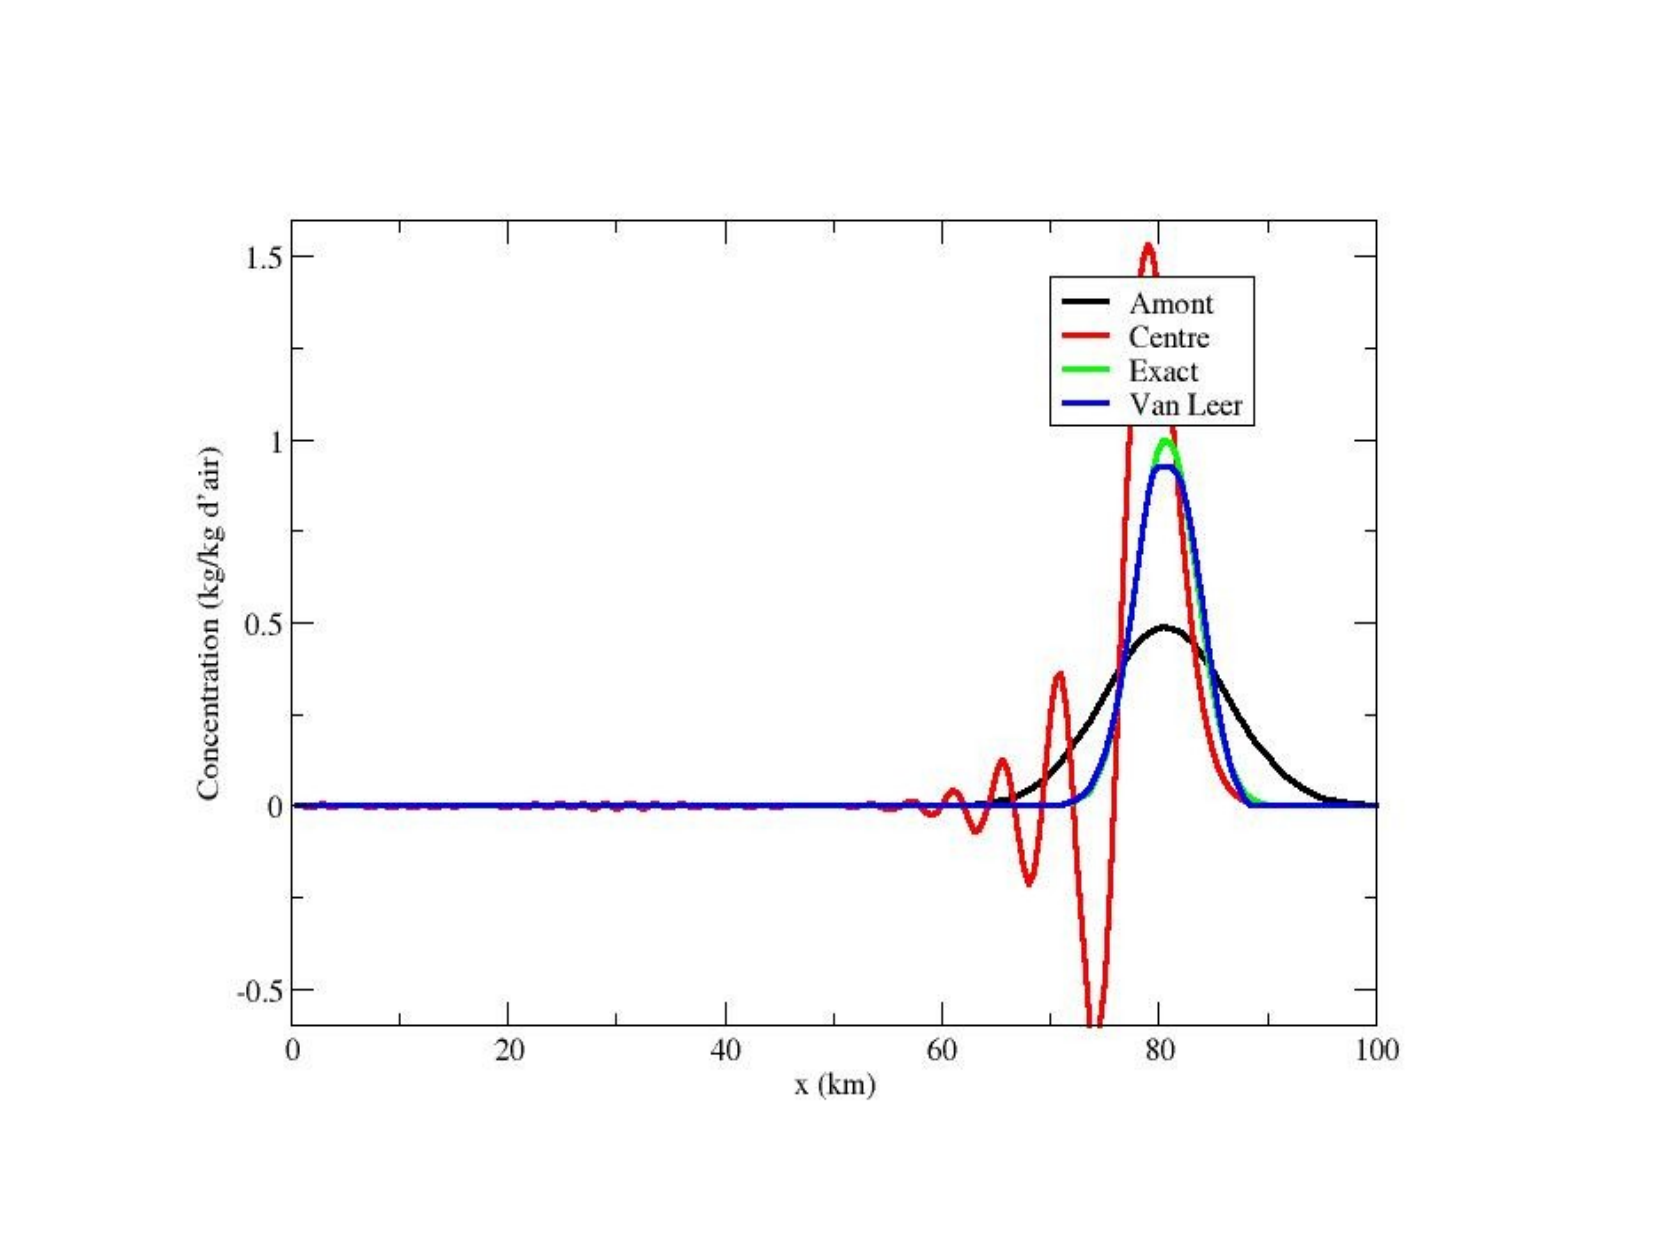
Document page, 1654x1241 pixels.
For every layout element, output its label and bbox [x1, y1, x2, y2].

picture [128, 47, 1532, 1198]
